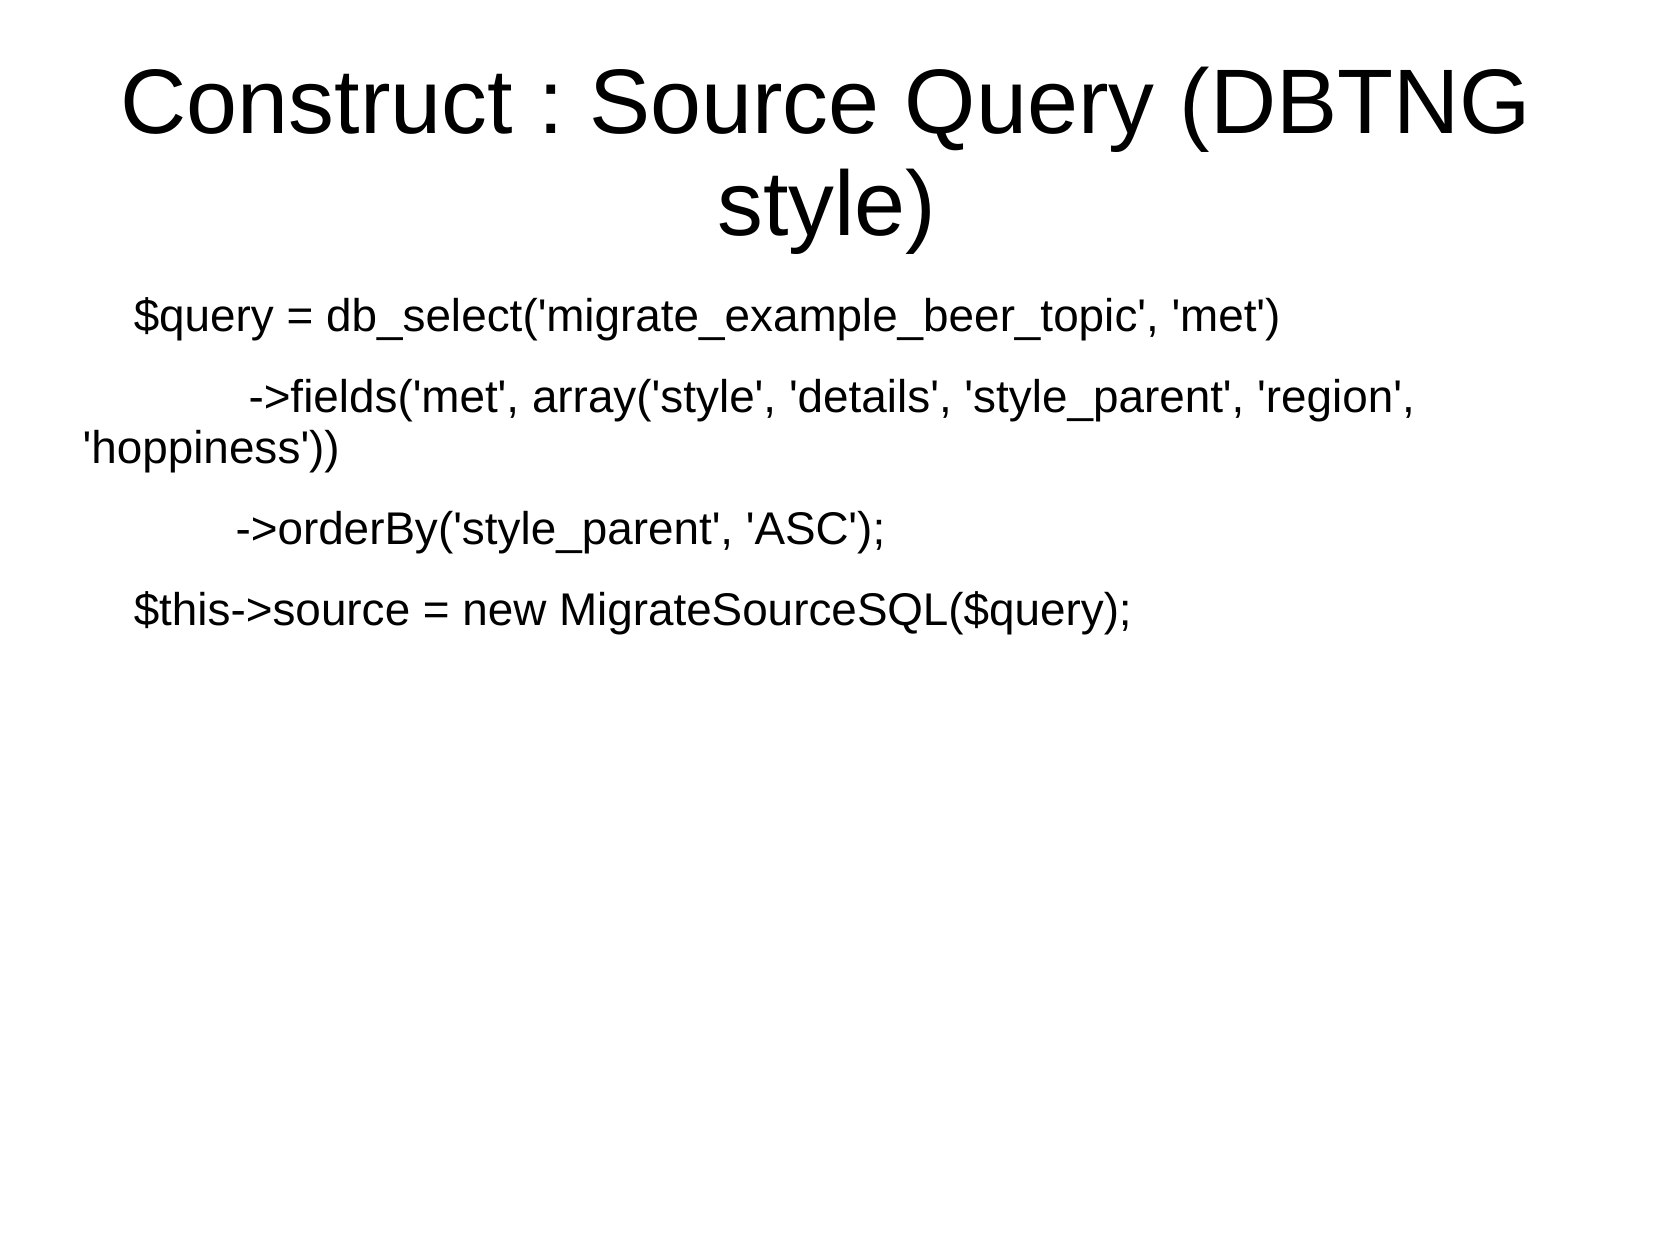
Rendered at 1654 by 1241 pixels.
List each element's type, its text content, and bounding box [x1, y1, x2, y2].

list $query = db_select('migrate_example_beer_topic', 'met') ->fields('met', array('style', 'details', 'style_parent', 'region', 'hoppiness')) ->orderBy('style_parent', 'ASC'); $this->source = new MigrateSourceSQL($query); [82, 290, 1538, 1010]
title Construct : Source Query (DBTNG style) [82, 49, 1571, 257]
